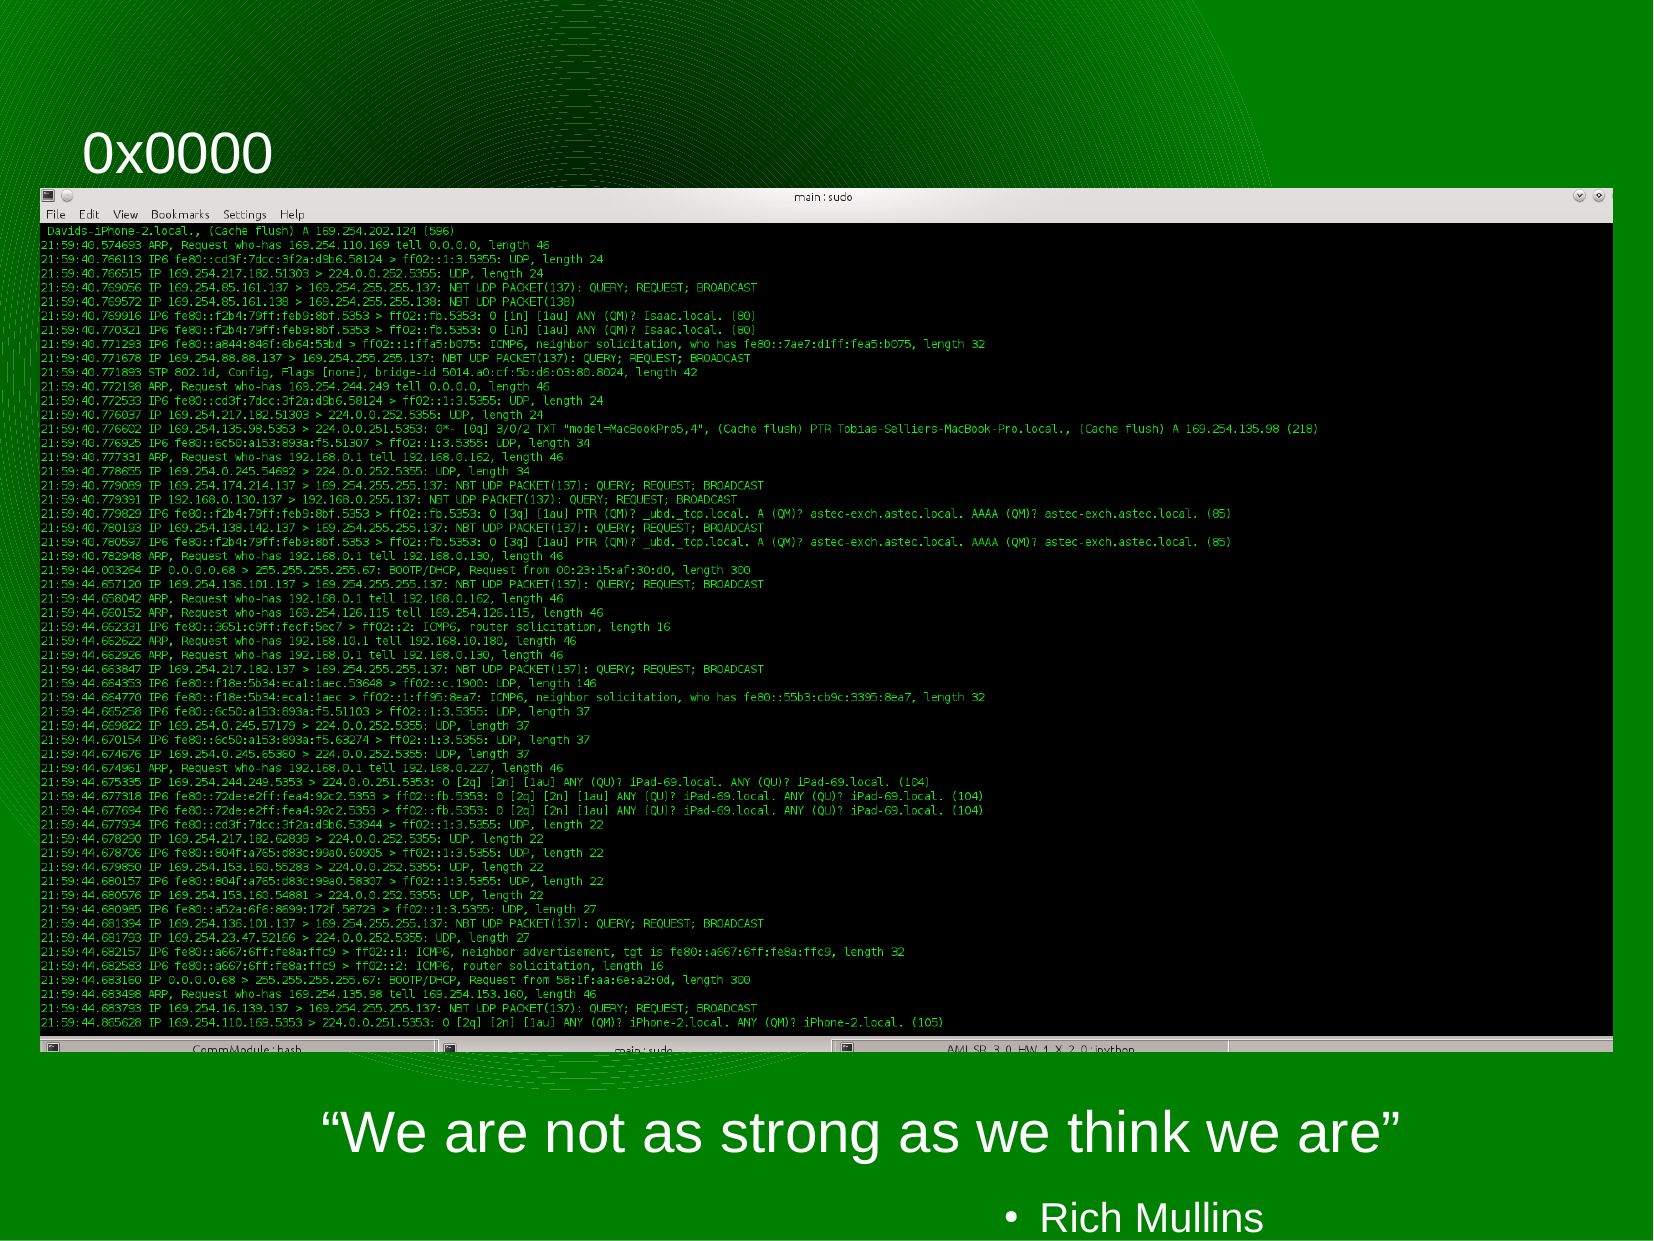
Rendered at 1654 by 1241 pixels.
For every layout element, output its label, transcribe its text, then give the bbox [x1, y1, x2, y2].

picture [6, 154, 1653, 1095]
list “We are not as strong as we think we are” Rich Mullins [82, 1095, 1571, 1241]
title 0x0000 [82, 49, 1571, 154]
